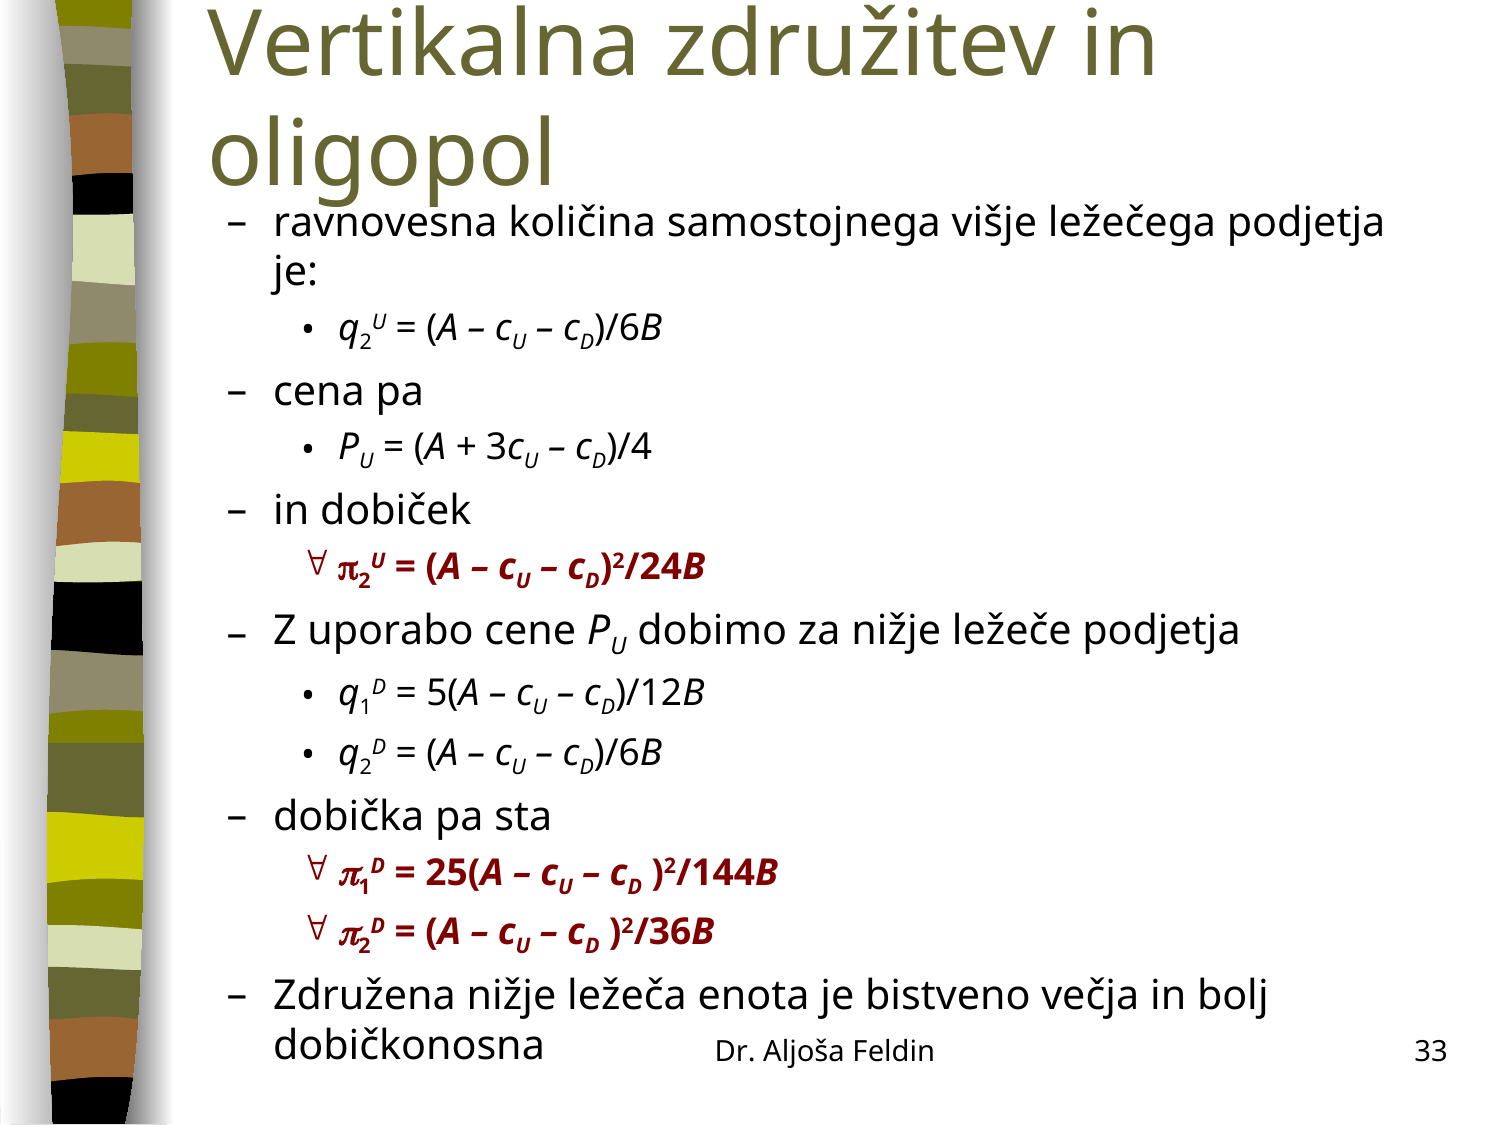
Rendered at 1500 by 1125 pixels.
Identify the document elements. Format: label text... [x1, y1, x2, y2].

list ravnovesna količina samostojnega višje ležečega podjetja je: q2U = (A – cU – cD)/6B cena pa PU = (A + 3cU – cD)/4 in dobiček 2U = (A – cU – cD)2/24B Z uporabo cene PU dobimo za nižje ležeče podjetja q1D = 5(A – cU – cD)/12B q2D = (A – cU – cD)/6B dobička pa sta 1D = 25(A – cU – cD )2/144B 2D = (A – cU – cD )2/36B Združena nižje ležeča enota je bistveno večja in bolj dobičkonosna [137, 187, 1413, 988]
title Vertikalna združitev in oligopol [192, 0, 1468, 188]
text_box Dr. Aljoša Feldin [587, 1025, 1063, 1101]
text_box <number> [1149, 1025, 1463, 1101]
